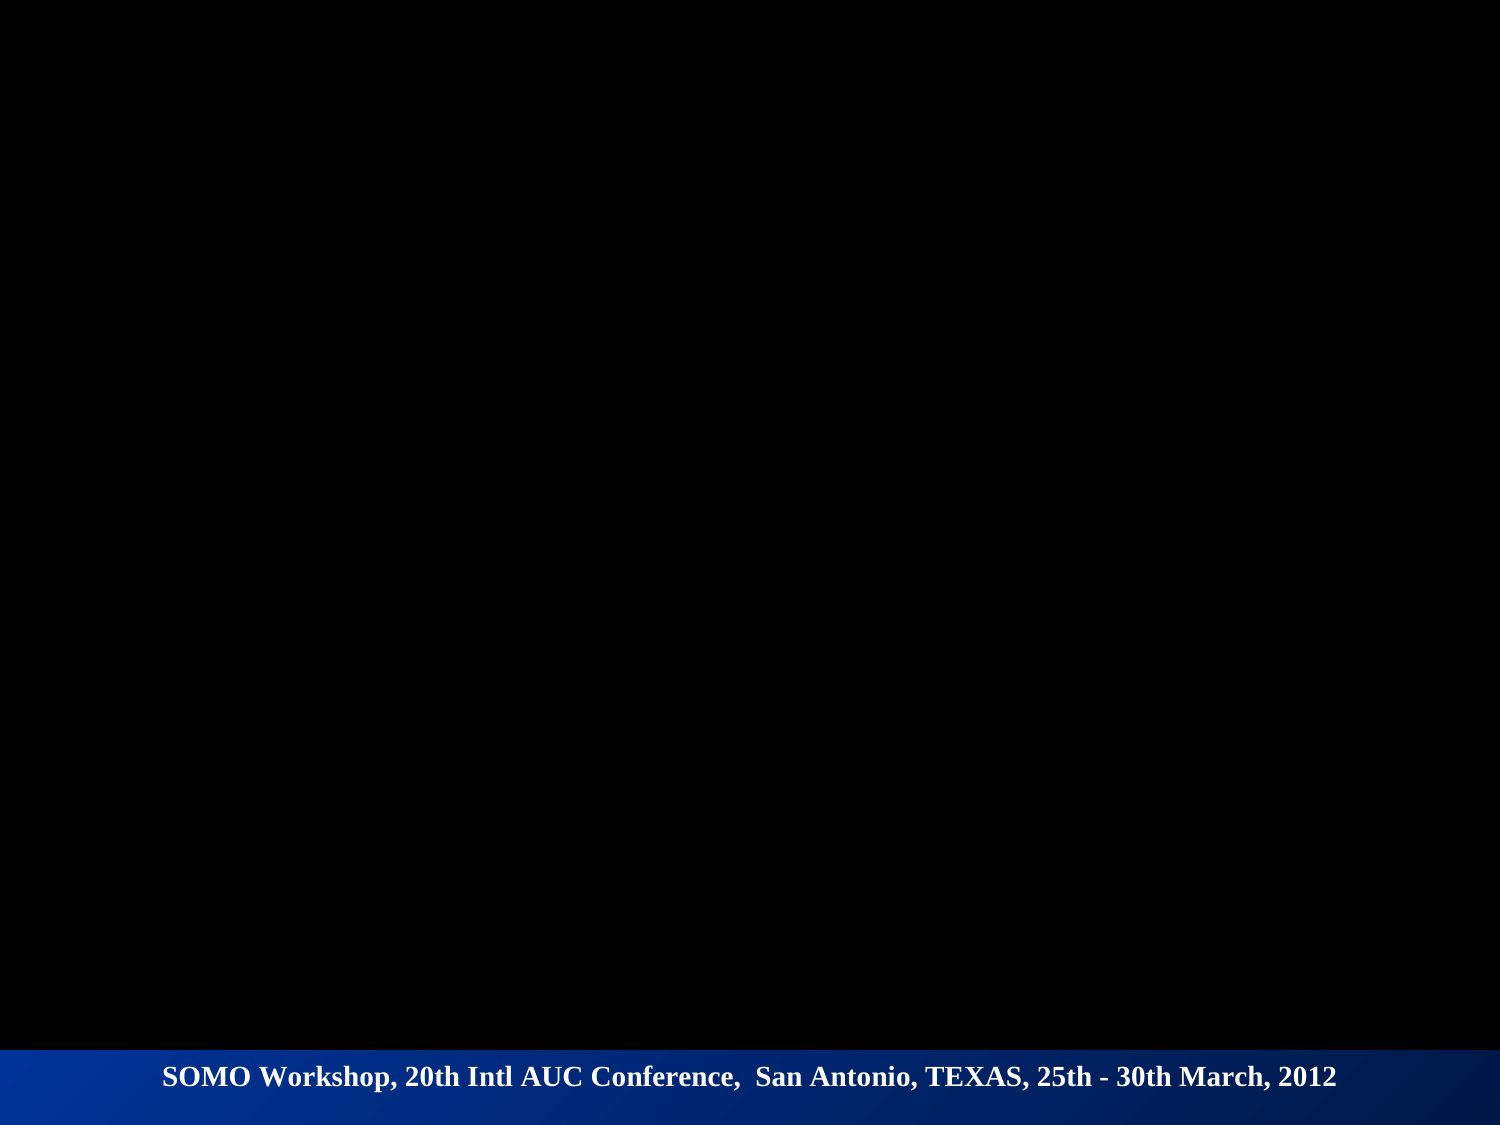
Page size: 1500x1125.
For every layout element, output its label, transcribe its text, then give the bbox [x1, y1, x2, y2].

text_box SOMO Workshop, 20th Intl AUC Conference, San Antonio, TEXAS, 25th - 30th March, 2012 [0, 1050, 1500, 1125]
